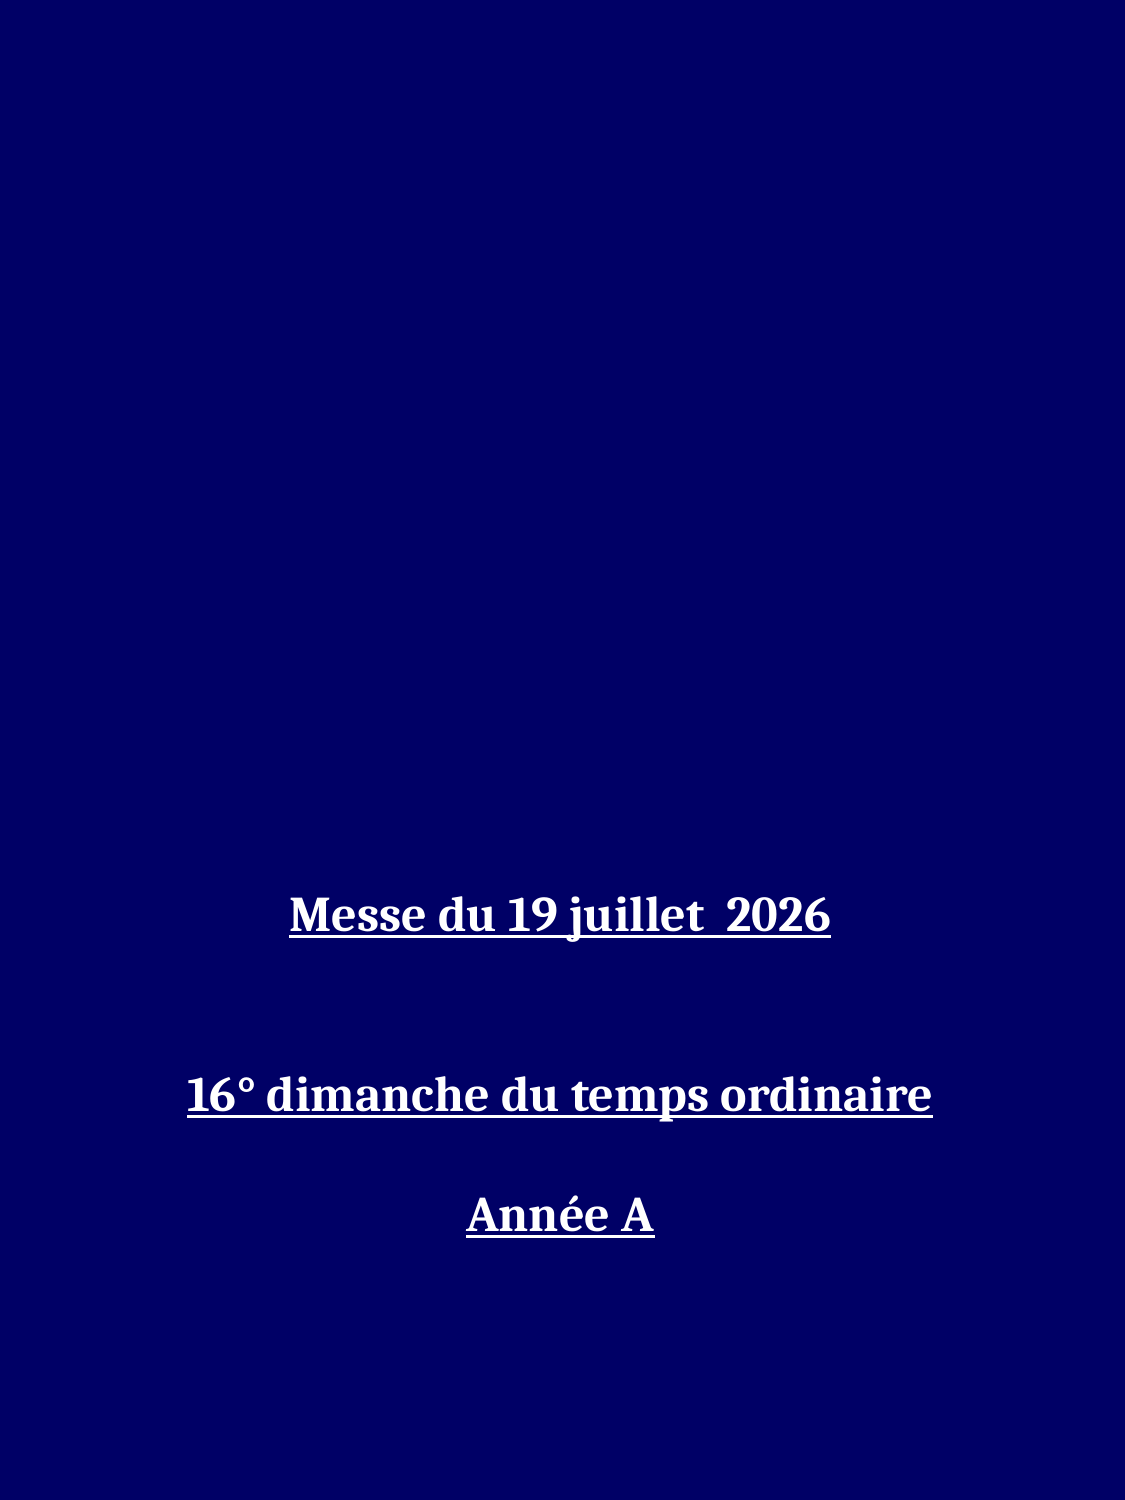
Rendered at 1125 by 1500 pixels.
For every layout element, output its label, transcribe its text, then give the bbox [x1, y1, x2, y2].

text_box Messe du 19 juillet 2026 16° dimanche du temps ordinaire Année A [161, 874, 959, 1249]
